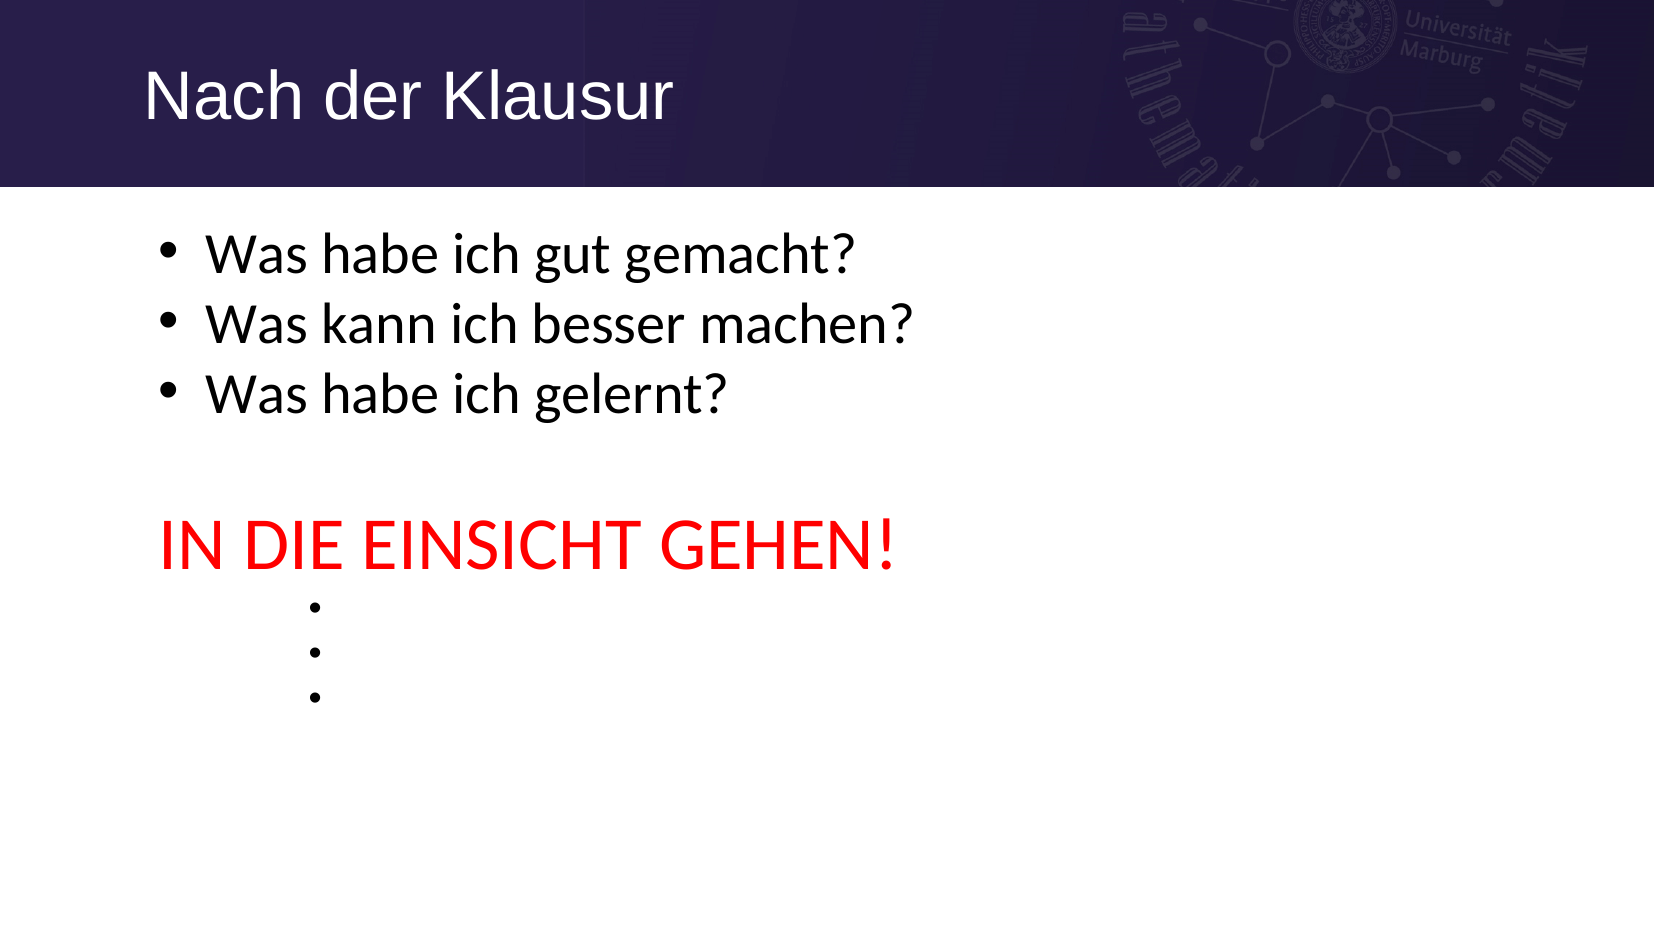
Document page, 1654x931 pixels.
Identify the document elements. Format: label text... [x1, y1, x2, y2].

picture [0, 0, 1654, 187]
text_box Nach der Klausur [143, 14, 1260, 170]
text_box Was habe ich gut gemacht? Was kann ich besser machen? Was habe ich gelernt? IN DIE EINSICHT GEHEN! [143, 207, 1570, 733]
